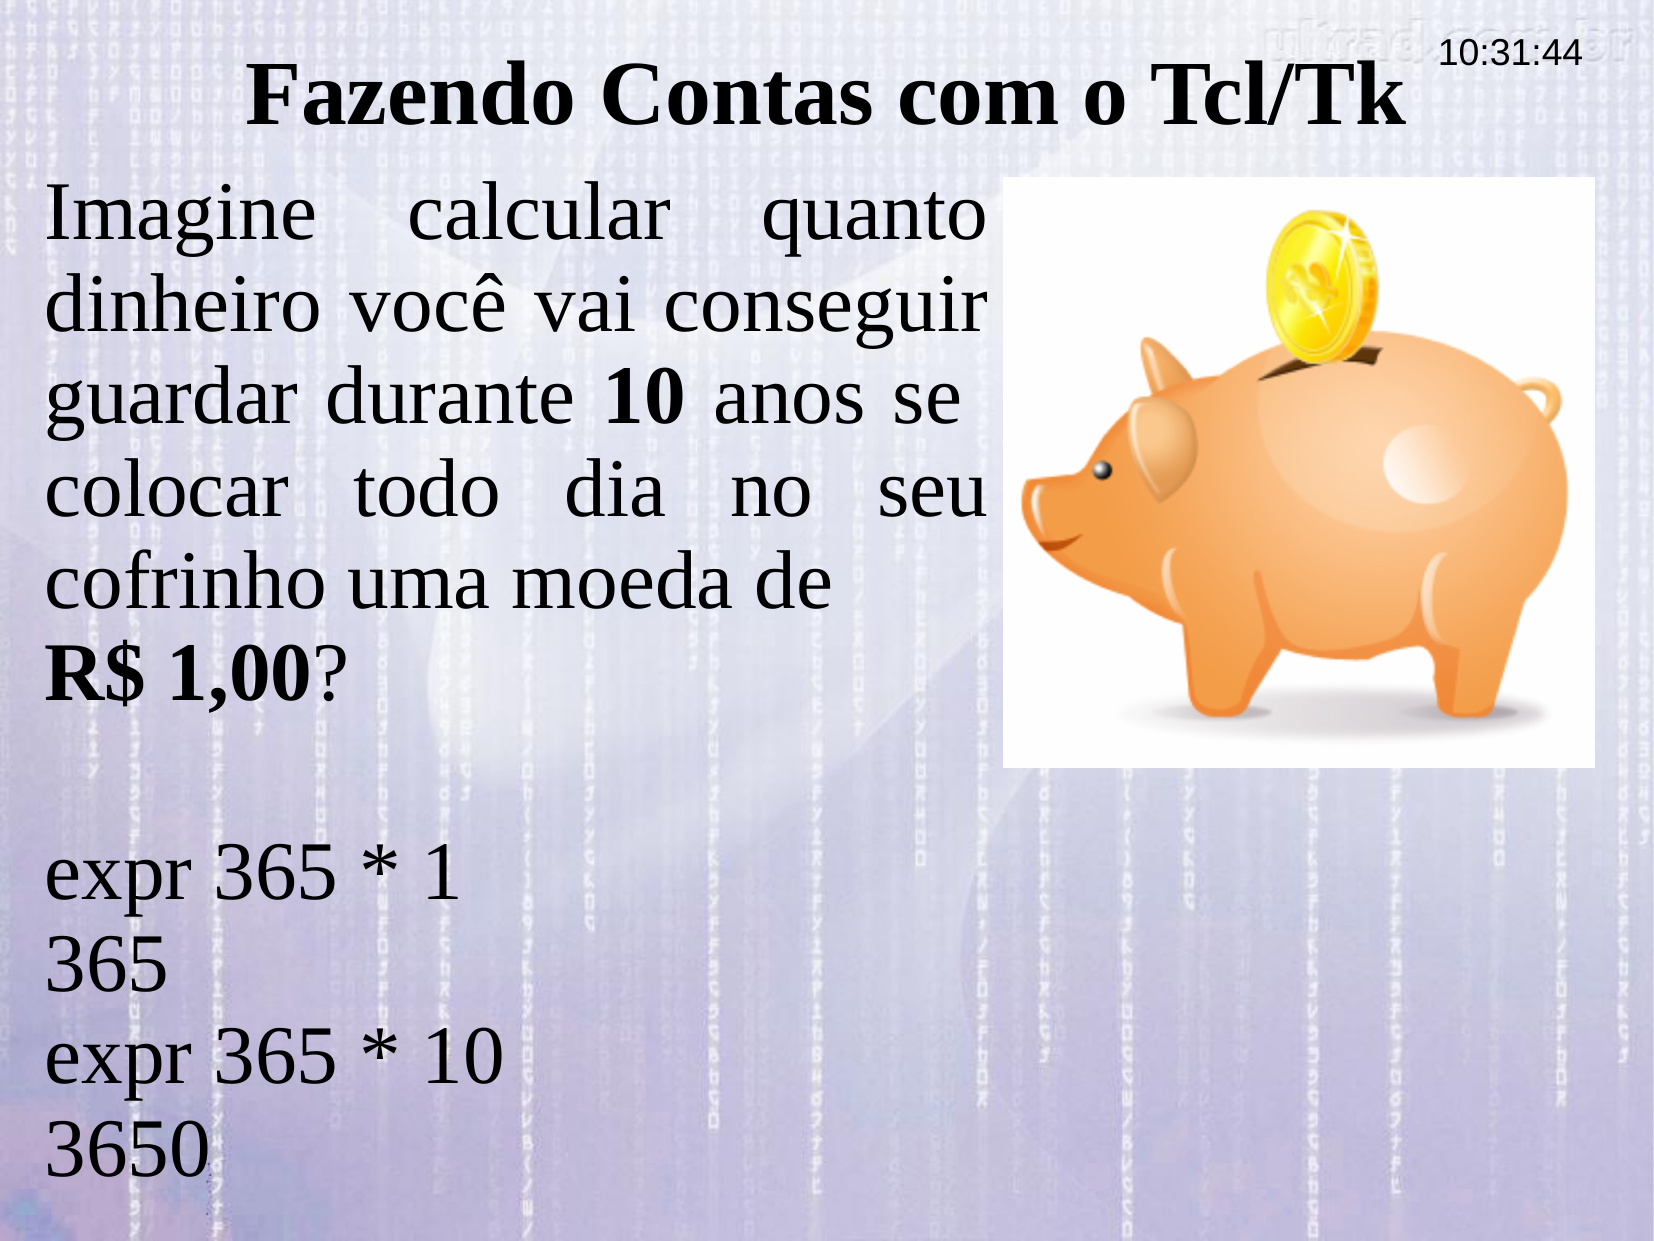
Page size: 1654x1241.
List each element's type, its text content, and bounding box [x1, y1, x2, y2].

text_box expr 365 * 1 365 expr 365 * 10 3650 [29, 817, 1595, 1235]
text_box Fazendo Contas com o Tcl/Tk [29, 35, 1625, 171]
picture [0, 0, 1654, 1241]
text_box 11:21:04 [1423, 23, 1631, 94]
text_box Imagine calcular quanto dinheiro você vai conseguir guardar durante 10 anos se colocar todo dia no seu cofrinho uma moeda de R$ 1,00? [29, 157, 1004, 792]
